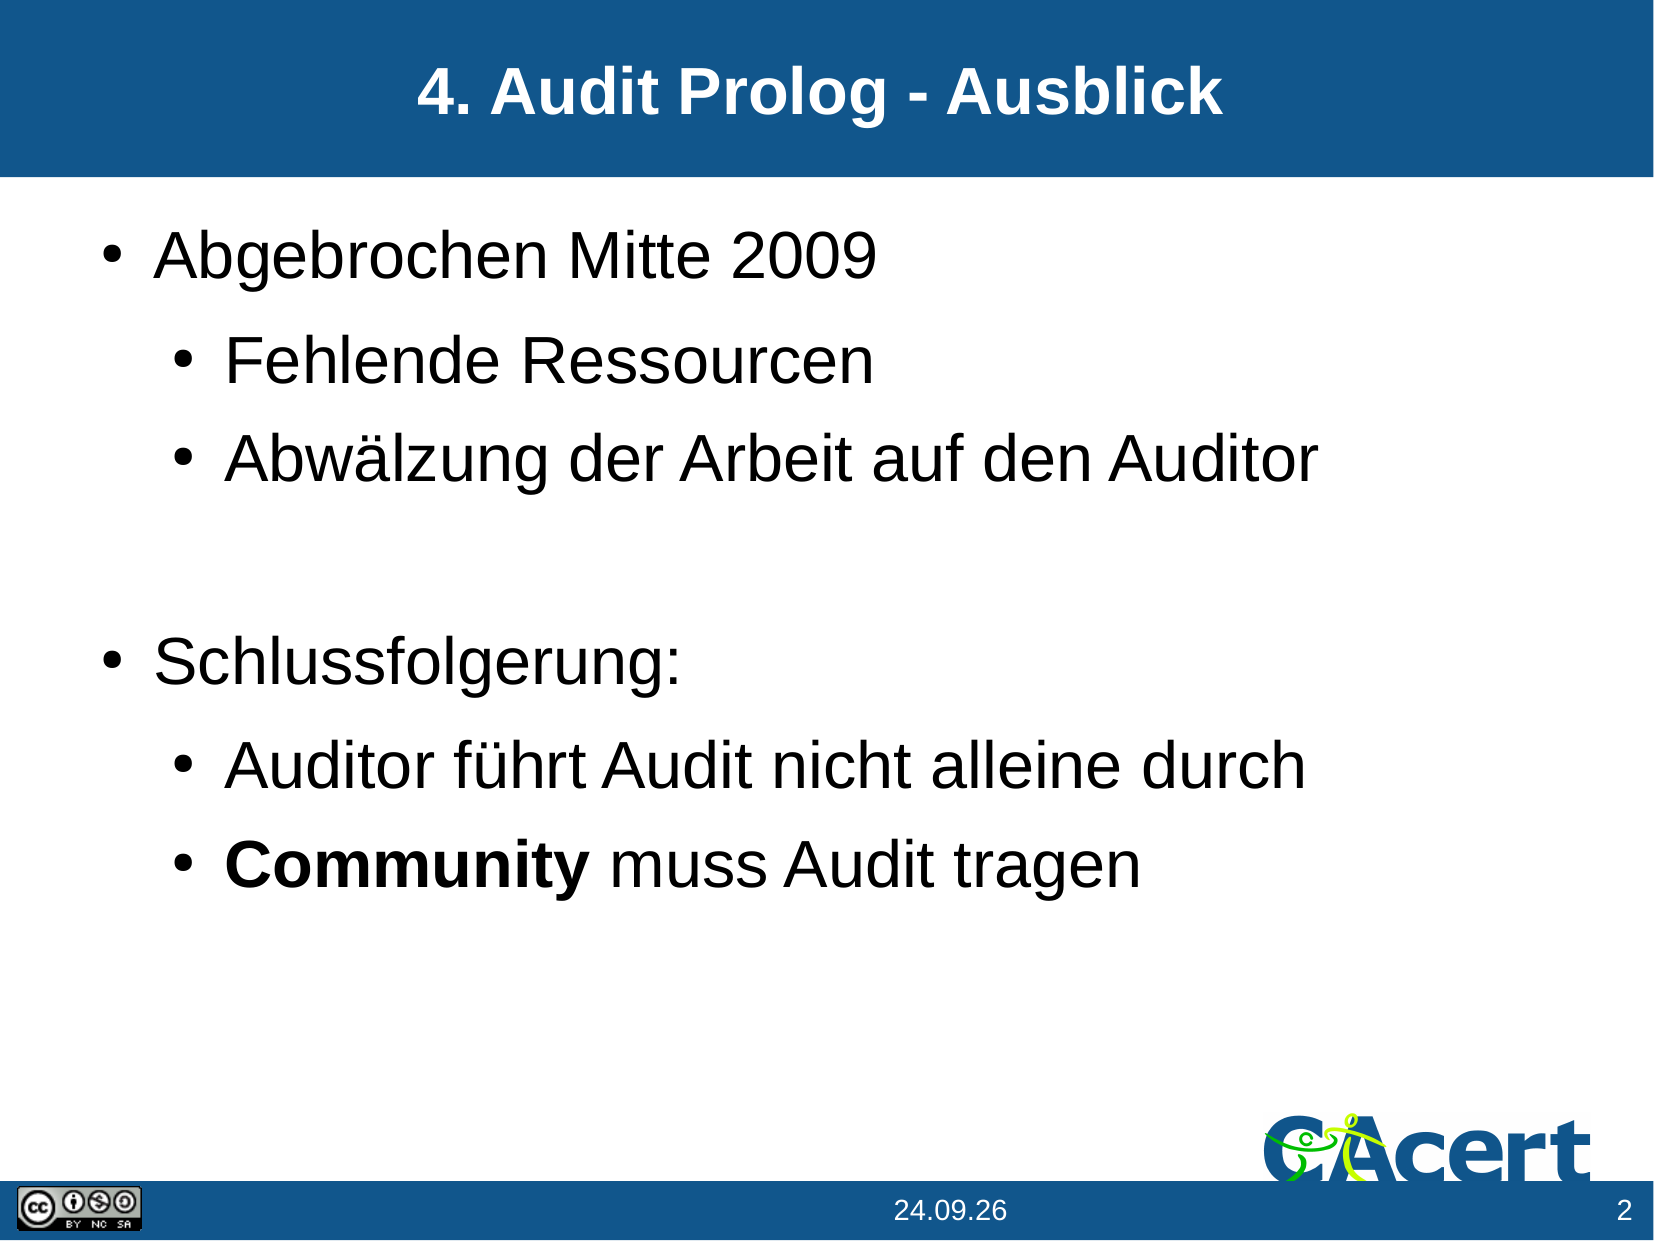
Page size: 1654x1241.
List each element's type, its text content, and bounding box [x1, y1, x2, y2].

list Abgebrochen Mitte 2009 Fehlende Ressourcen Abwälzung der Arbeit auf den Auditor Schlussfolgerung: Auditor führt Audit nicht alleine durch Community muss Audit tragen [82, 218, 1571, 1091]
picture [1263, 1112, 1591, 1181]
title 4. Audit Prolog - Ausblick [76, 17, 1565, 166]
picture [17, 1186, 142, 1231]
